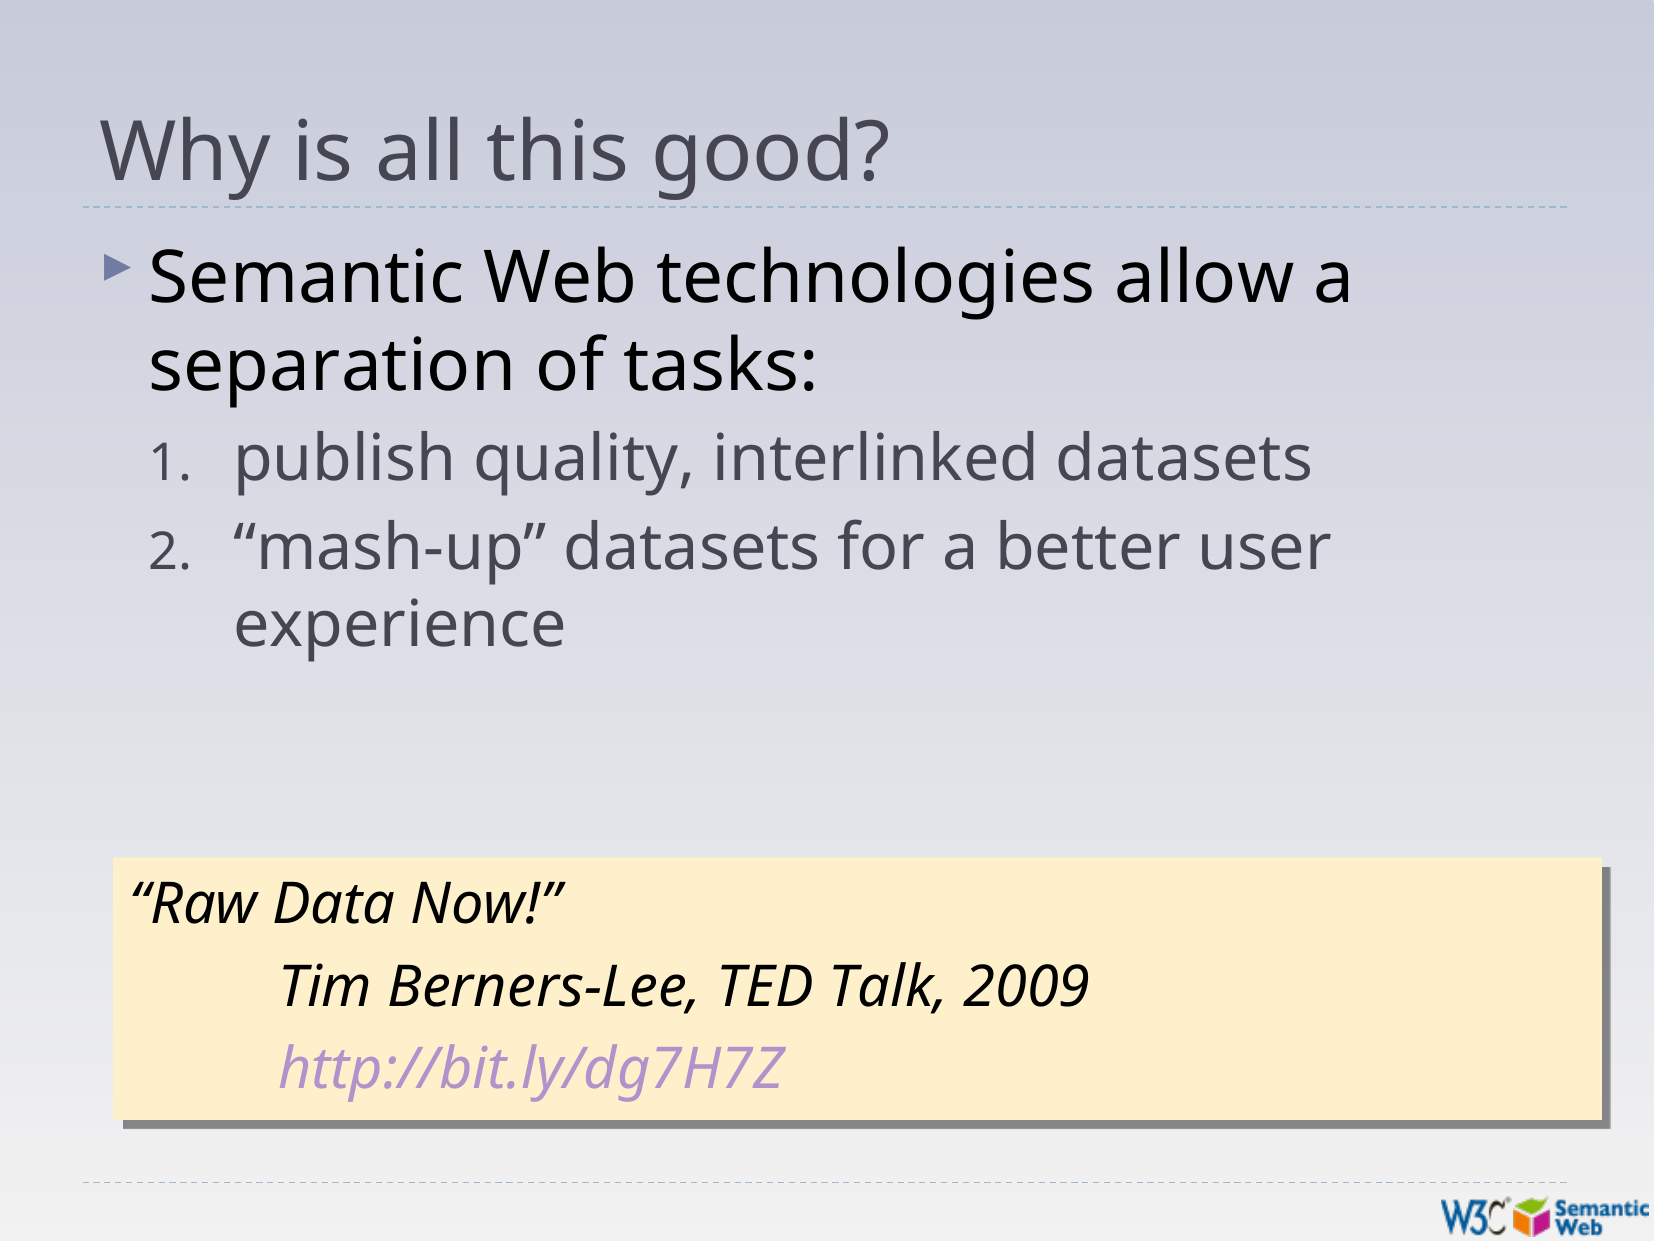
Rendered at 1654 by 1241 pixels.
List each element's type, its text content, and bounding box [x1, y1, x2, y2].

picture [1441, 1195, 1649, 1237]
list “Raw Data Now!” Tim Berners-Lee, TED Talk, 2009 http://bit.ly/dg7H7Z [113, 857, 1602, 1120]
list Semantic Web technologies allow a separation of tasks: publish quality, interlinked datasets “mash-up” datasets for a better user experience [82, 221, 1572, 833]
title Why is all this good? [82, 64, 1572, 221]
